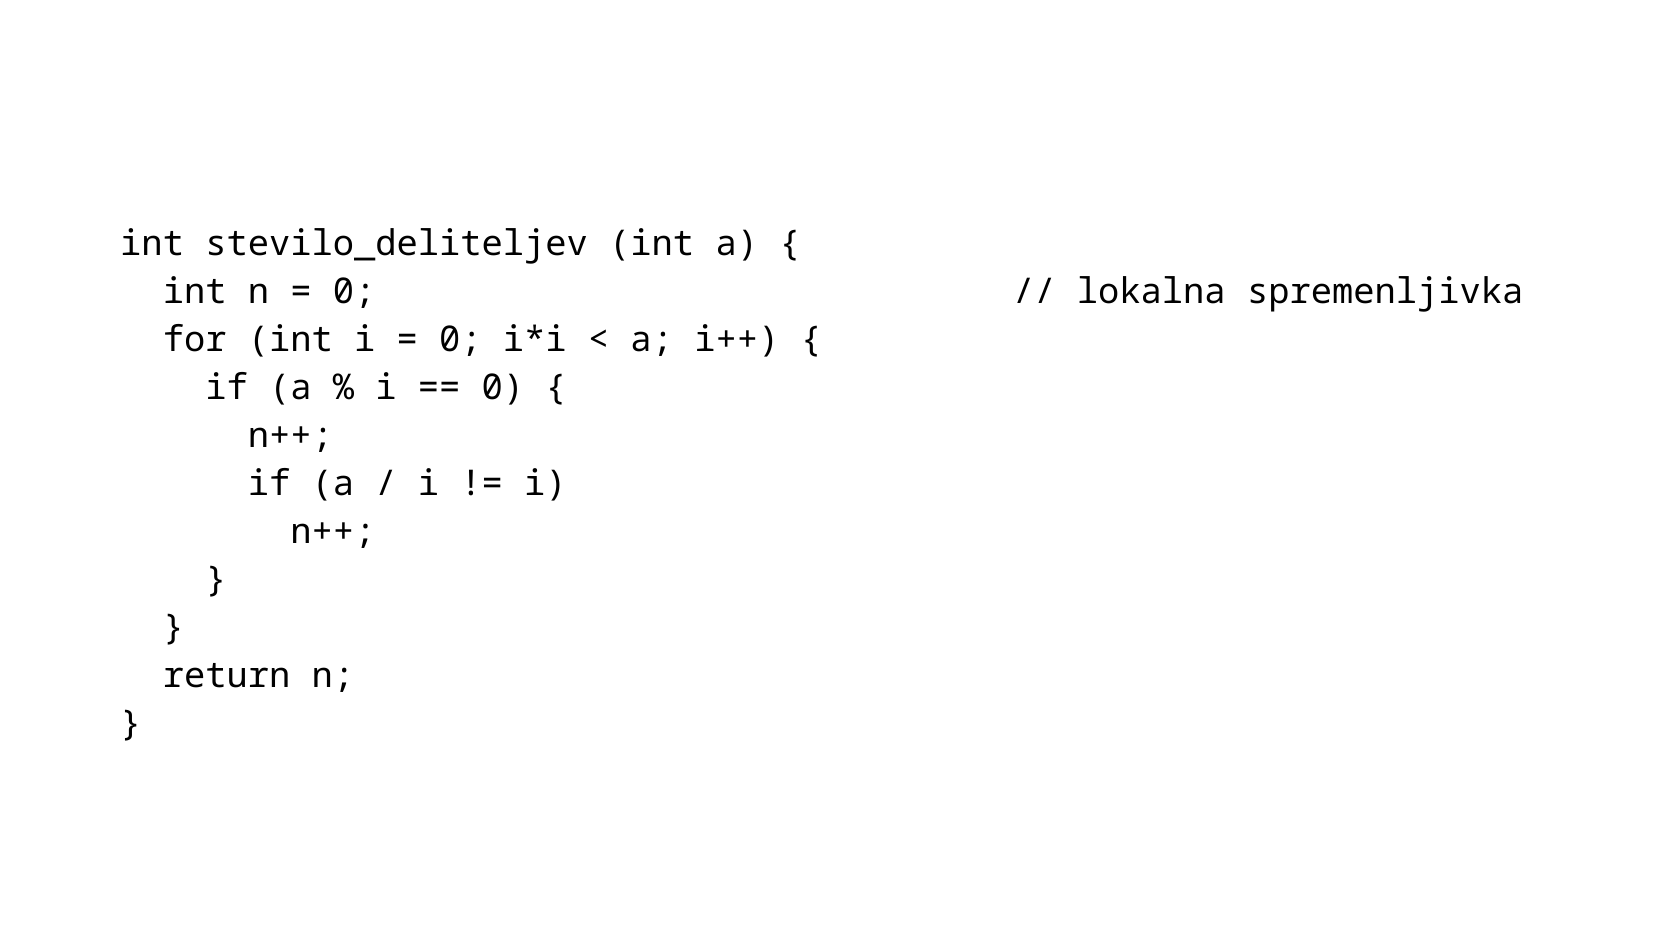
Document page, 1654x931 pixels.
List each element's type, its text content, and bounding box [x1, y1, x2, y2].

list int stevilo_deliteljev (int a) { int n = 0; // lokalna spremenljivka for (int i = 0; i*i < a; i++) { if (a % i == 0) { n++; if (a / i != i) n++; } } return n; } [82, 217, 1571, 758]
